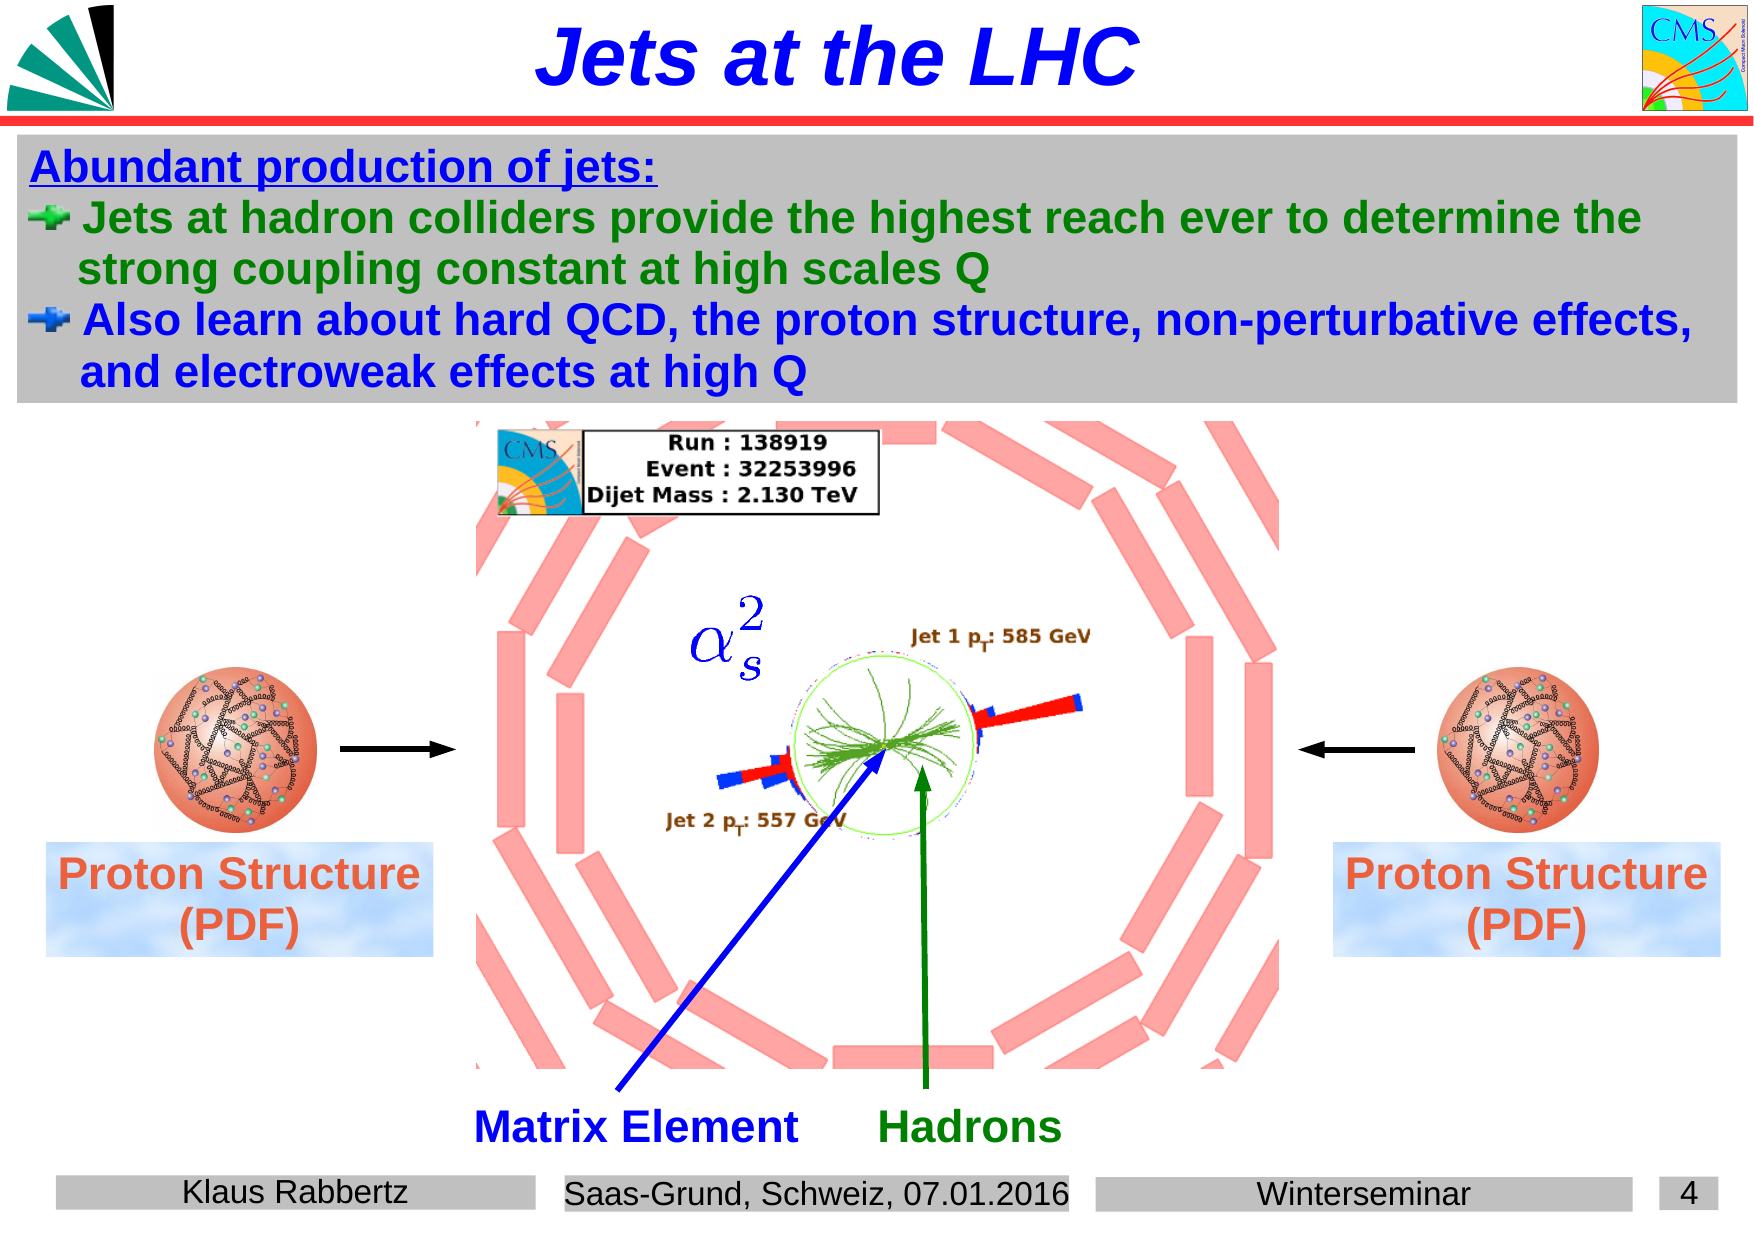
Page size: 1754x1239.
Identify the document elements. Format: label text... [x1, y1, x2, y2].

text_box Matrix Element [461, 1094, 812, 1159]
picture [476, 421, 1279, 1069]
text_box Abundant production of jets: Jets at hadron colliders provide the highest reach ever to determine the strong coupling constant at high scales Q Also learn about hard QCD, the proton structure, non-perturbative effects, and electroweak effects at high Q [17, 134, 1738, 403]
picture [7, 5, 114, 112]
text_box Hadrons [865, 1094, 1075, 1159]
title Jets at the LHC [129, 0, 1545, 114]
text_box Proton Structure (PDF) [45, 842, 434, 957]
picture [1437, 667, 1599, 833]
picture [154, 667, 317, 833]
picture [1642, 5, 1748, 111]
text_box Proton Structure (PDF) [1333, 842, 1721, 957]
